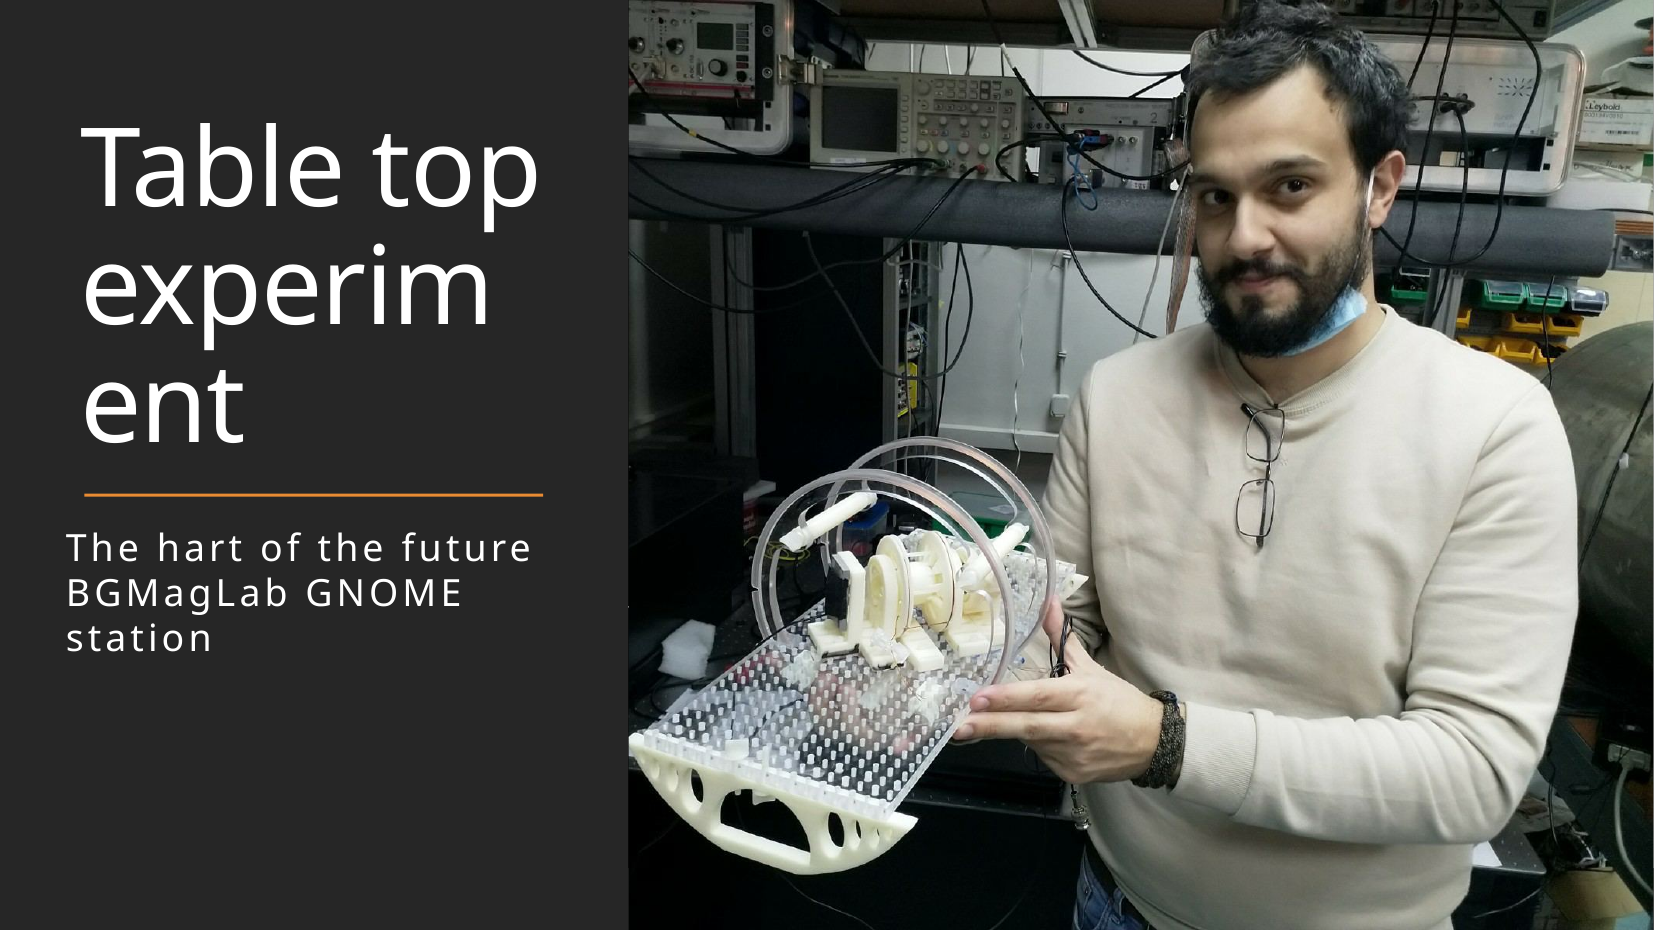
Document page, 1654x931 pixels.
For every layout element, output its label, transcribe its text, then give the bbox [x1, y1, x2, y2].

list The hart of the future BGMagLab GNOME station [65, 516, 562, 836]
picture [628, 0, 1654, 931]
title Table top experiment [65, 86, 562, 474]
text_box [0, 0, 628, 930]
